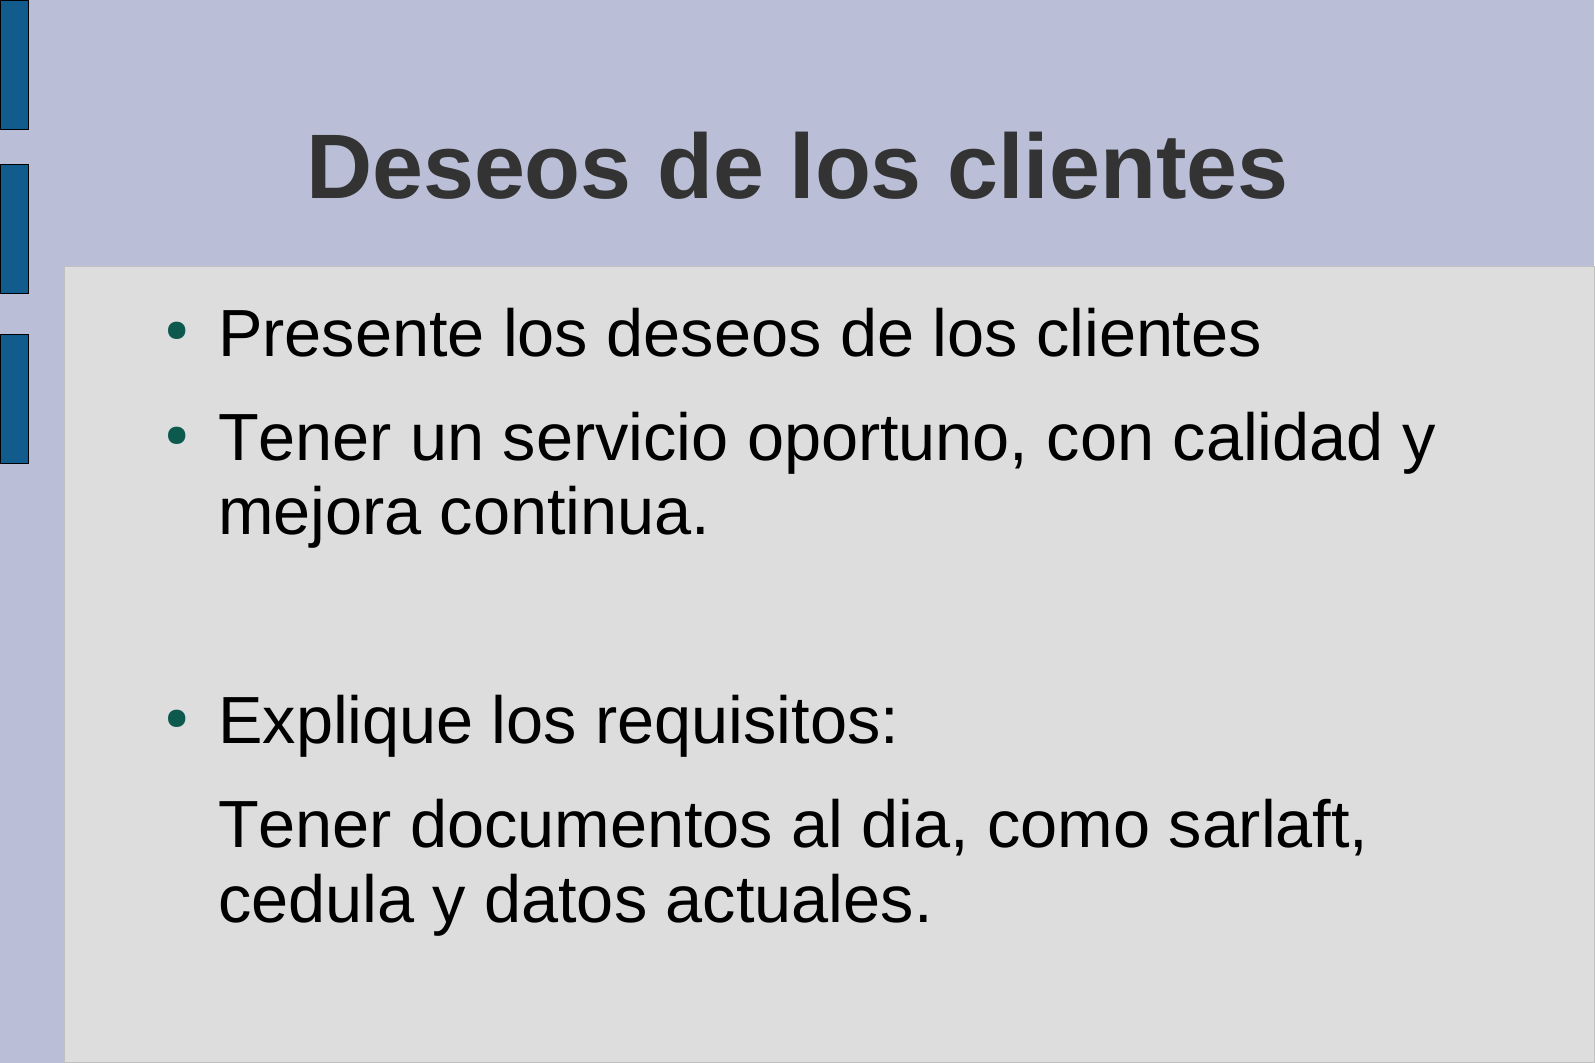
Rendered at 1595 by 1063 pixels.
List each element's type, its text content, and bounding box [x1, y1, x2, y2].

list Presente los deseos de los clientes Tener un servicio oportuno, con calidad y mejora continua. Explique los requisitos: Tener documentos al dia, como sarlaft, cedula y datos actuales. [147, 295, 1479, 966]
title Deseos de los clientes [117, 78, 1479, 256]
